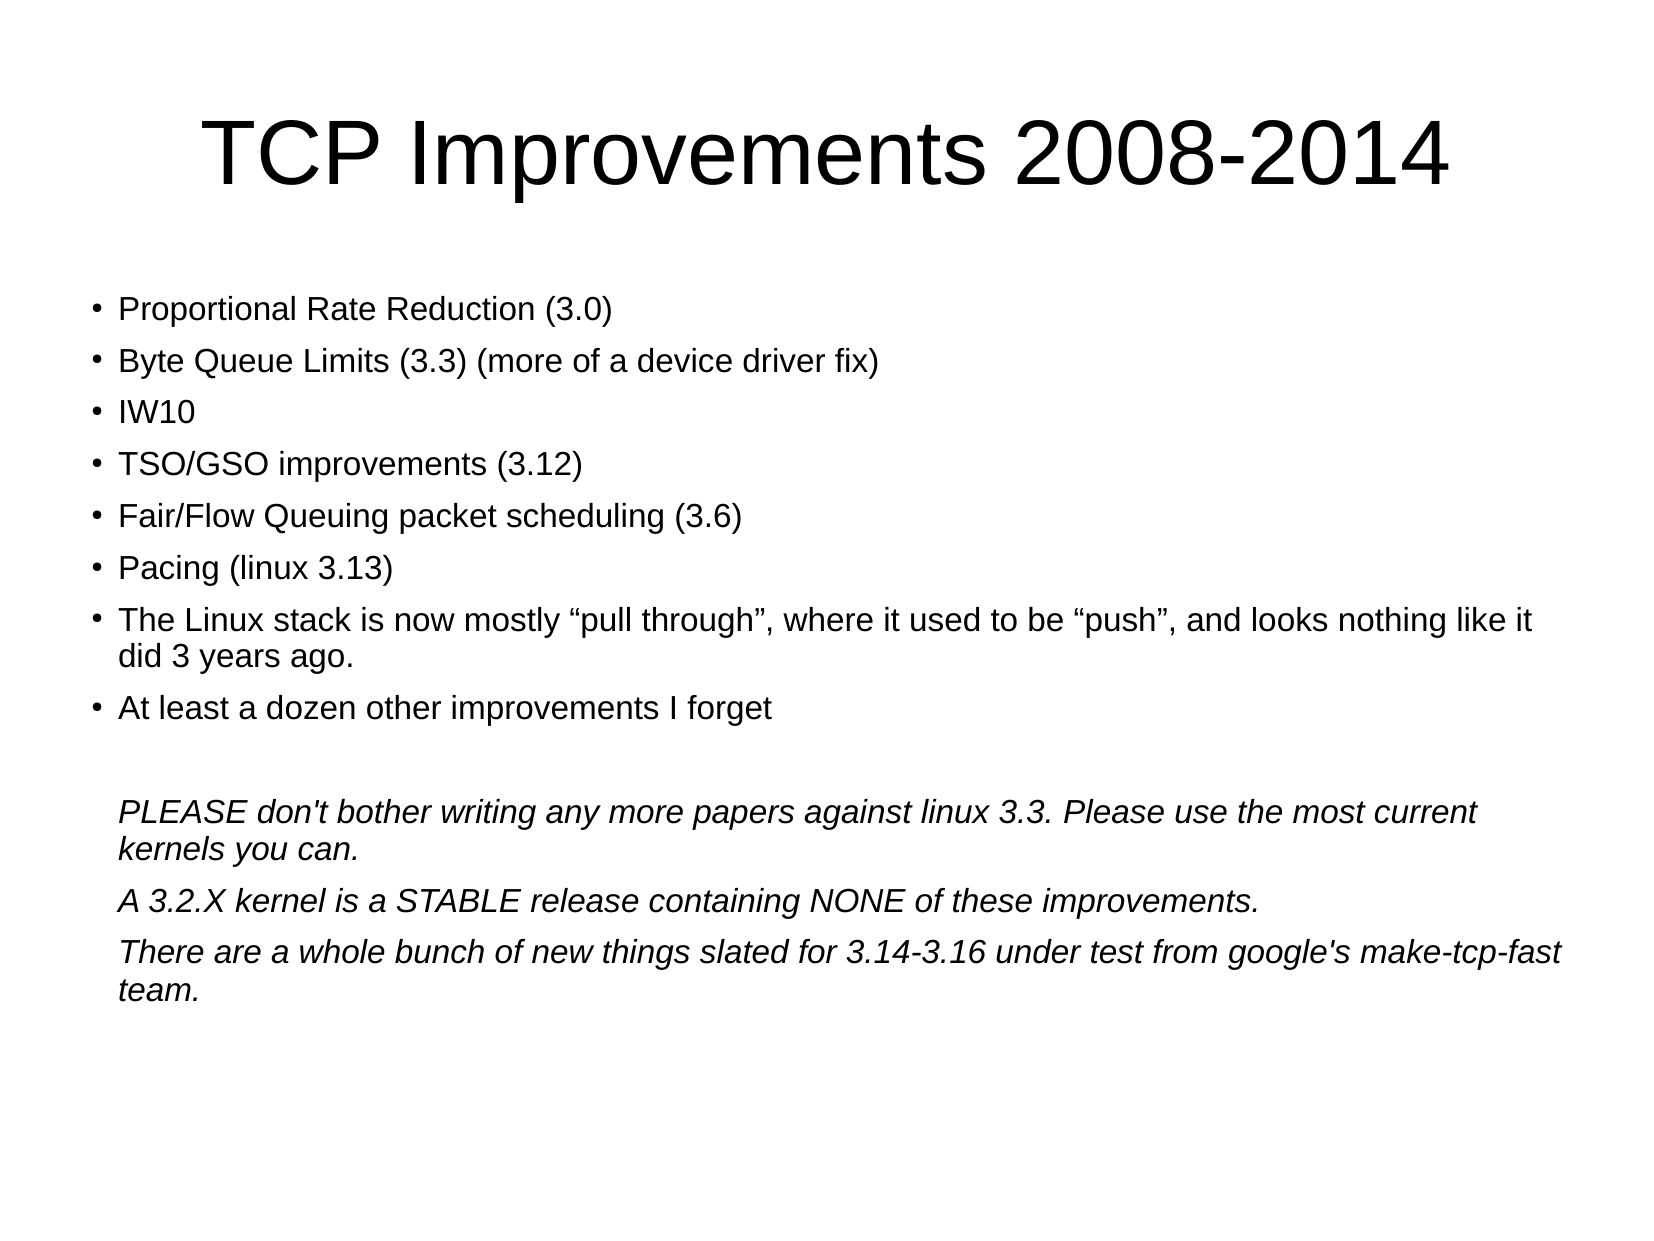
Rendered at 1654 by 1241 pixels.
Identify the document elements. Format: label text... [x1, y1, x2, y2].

list Proportional Rate Reduction (3.0) Byte Queue Limits (3.3) (more of a device driver fix) IW10 TSO/GSO improvements (3.12) Fair/Flow Queuing packet scheduling (3.6) Pacing (linux 3.13) The Linux stack is now mostly “pull through”, where it used to be “push”, and looks nothing like it did 3 years ago. At least a dozen other improvements I forget PLEASE don't bother writing any more papers against linux 3.3. Please use the most current kernels you can. A 3.2.X kernel is a STABLE release containing NONE of these improvements. There are a whole bunch of new things slated for 3.14-3.16 under test from google's make-tcp-fast team. [82, 290, 1571, 1010]
title TCP Improvements 2008-2014 [82, 49, 1571, 257]
